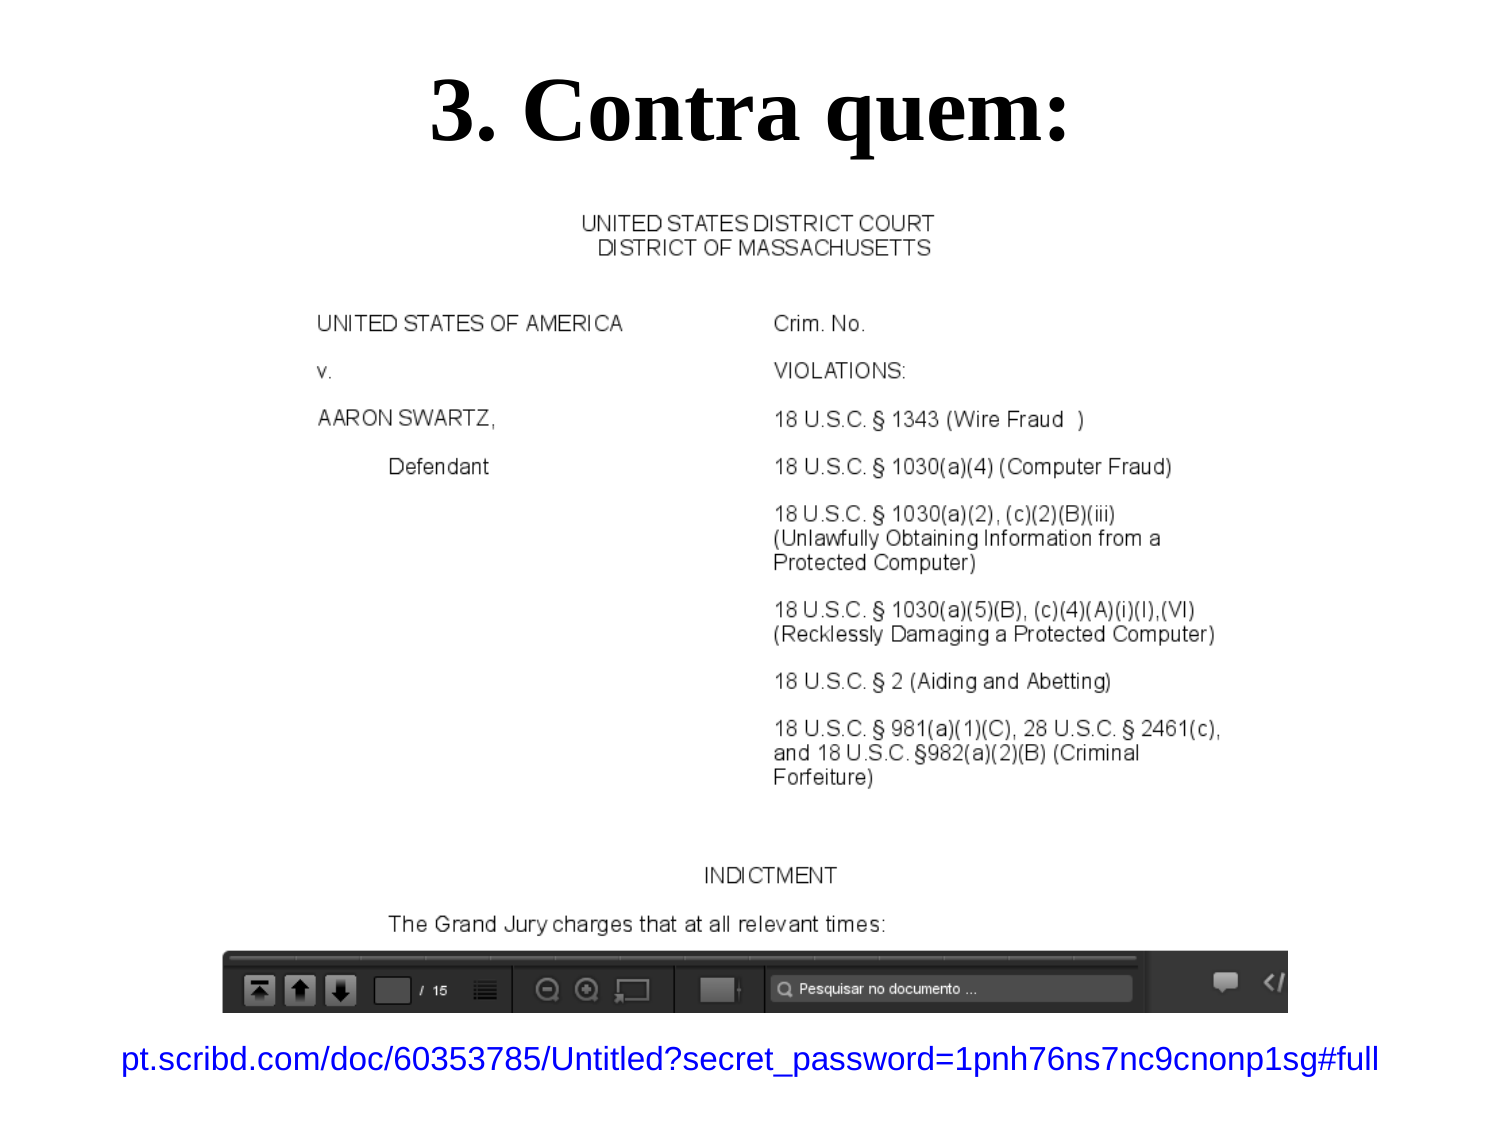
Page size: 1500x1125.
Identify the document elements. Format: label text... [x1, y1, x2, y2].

title 3. Contra quem: [87, 51, 1416, 169]
text_box pt.scribd.com/doc/60353785/Untitled?secret_password=1pnh76ns7nc9cnonp1sg#full [0, 1032, 1500, 1078]
picture [216, 199, 1288, 1013]
